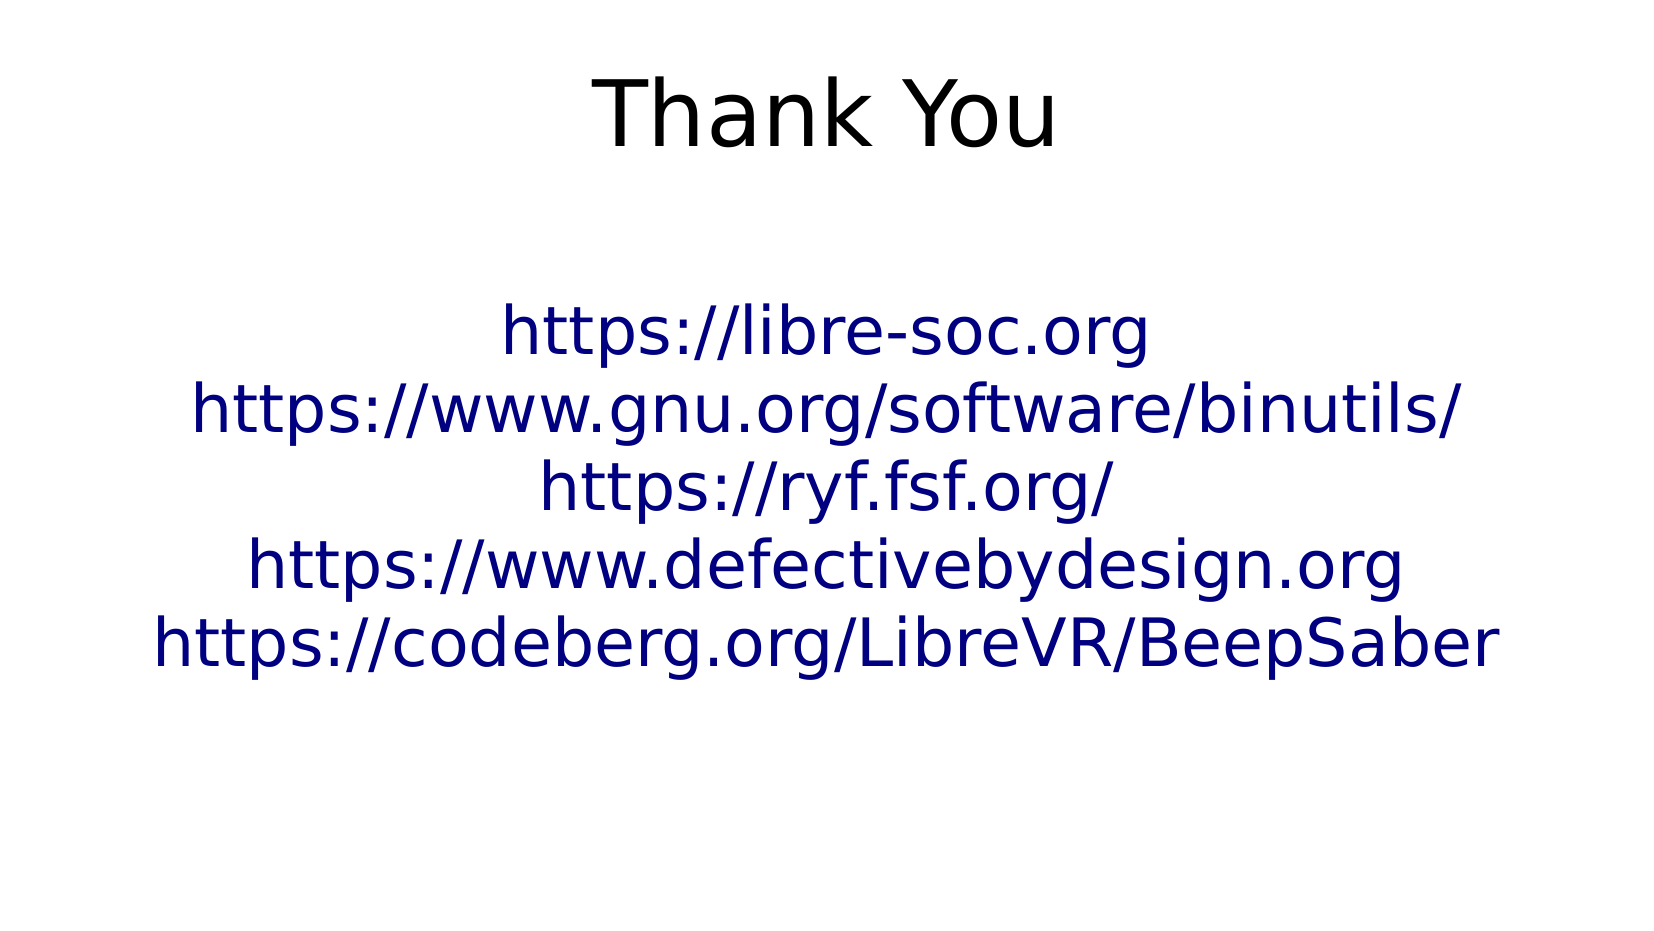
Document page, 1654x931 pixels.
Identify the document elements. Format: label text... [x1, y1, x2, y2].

subtitle https://libre-soc.org https://www.gnu.org/software/binutils/ https://ryf.fsf.org/ https://www.defectivebydesign.org https://codeberg.org/LibreVR/BeepSaber [82, 217, 1571, 758]
title Thank You [82, 37, 1571, 193]
